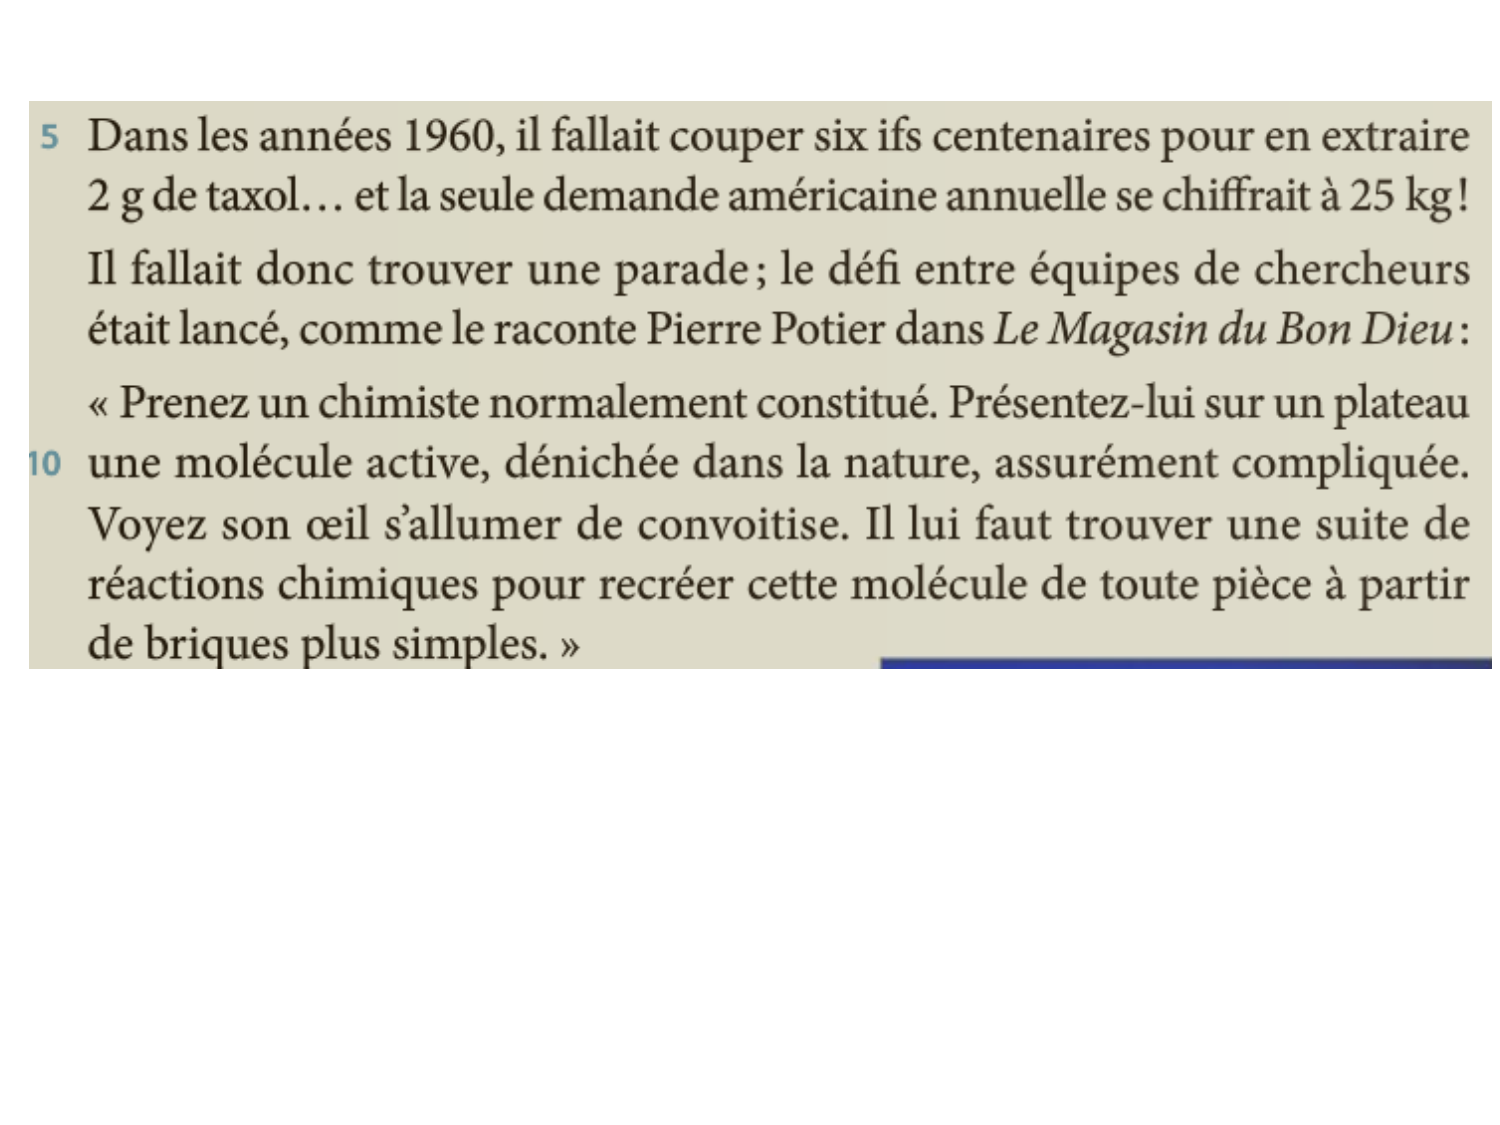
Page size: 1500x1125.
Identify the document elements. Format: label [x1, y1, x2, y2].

picture [29, 101, 1492, 669]
